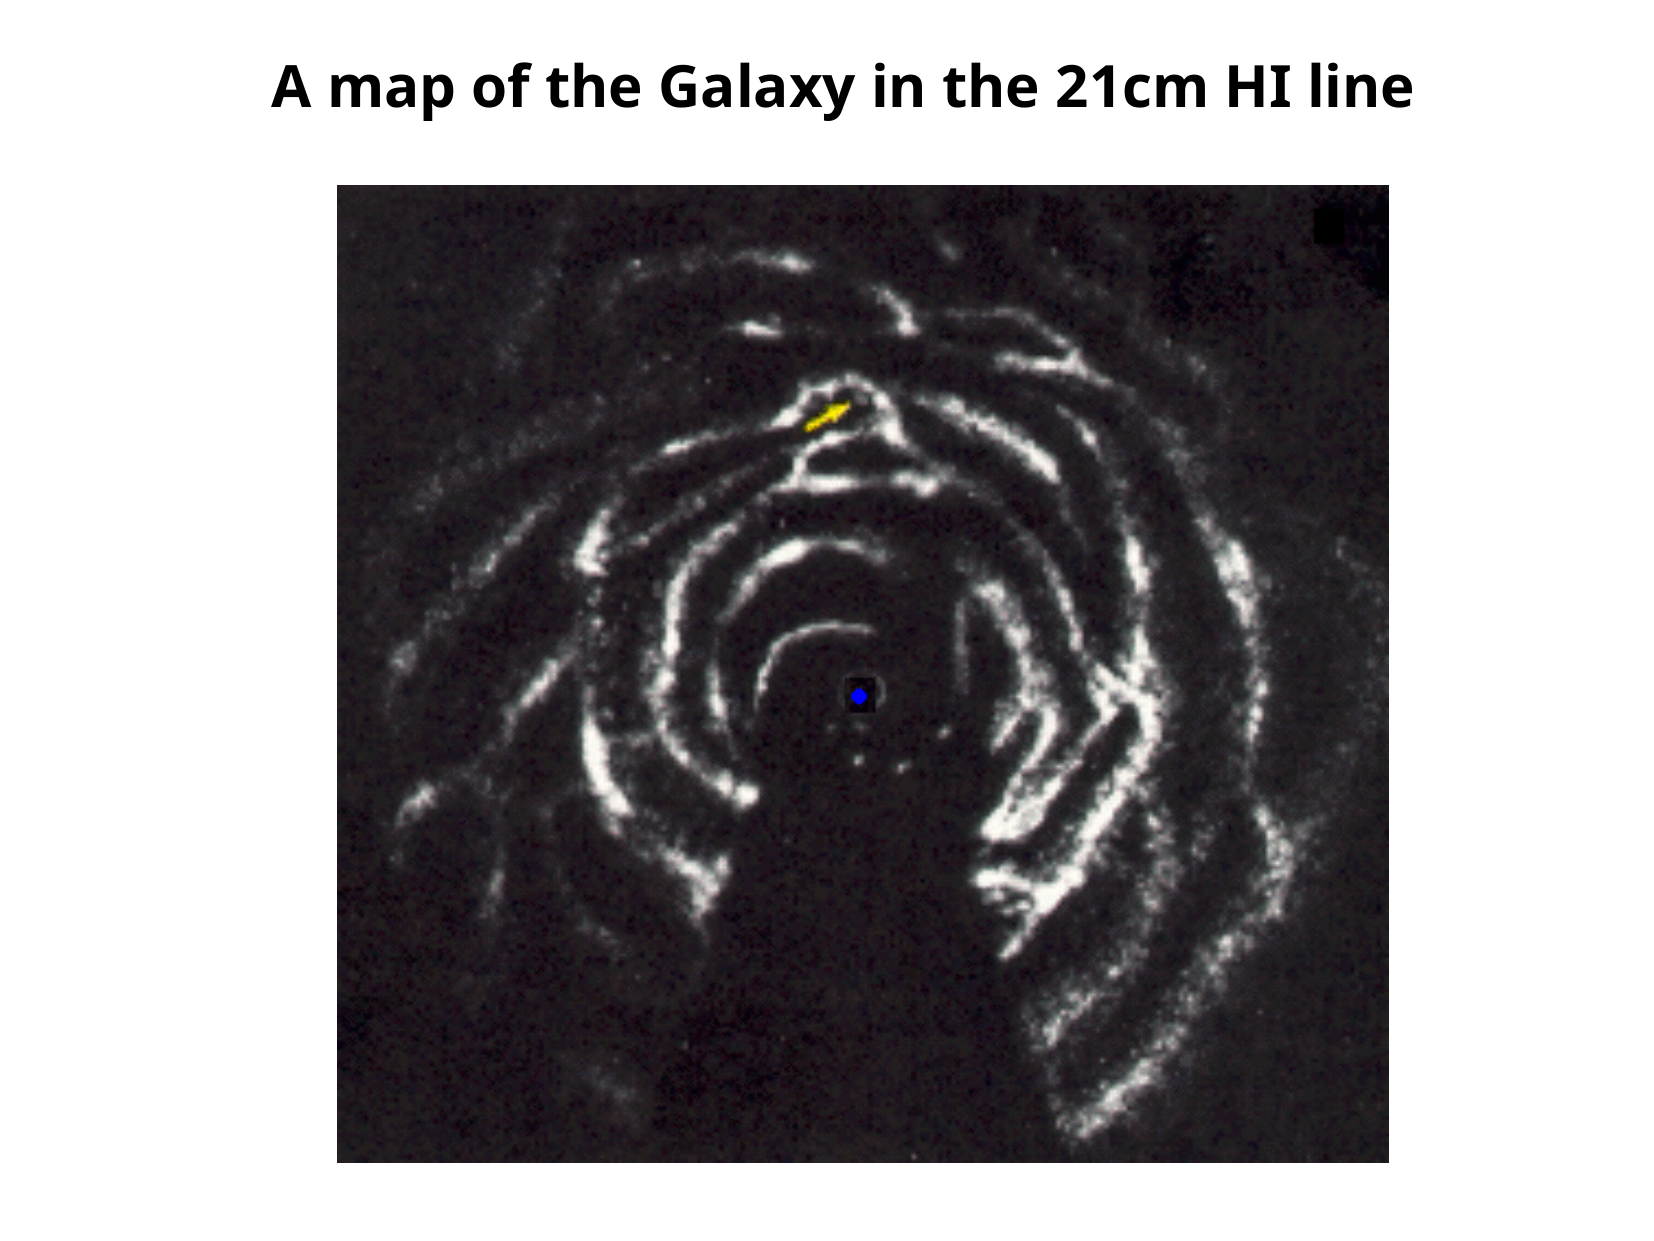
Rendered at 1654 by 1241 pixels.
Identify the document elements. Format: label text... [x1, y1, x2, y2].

picture [337, 185, 1389, 1163]
text_box A map of the Galaxy in the 21cm HI line [112, 37, 1576, 134]
